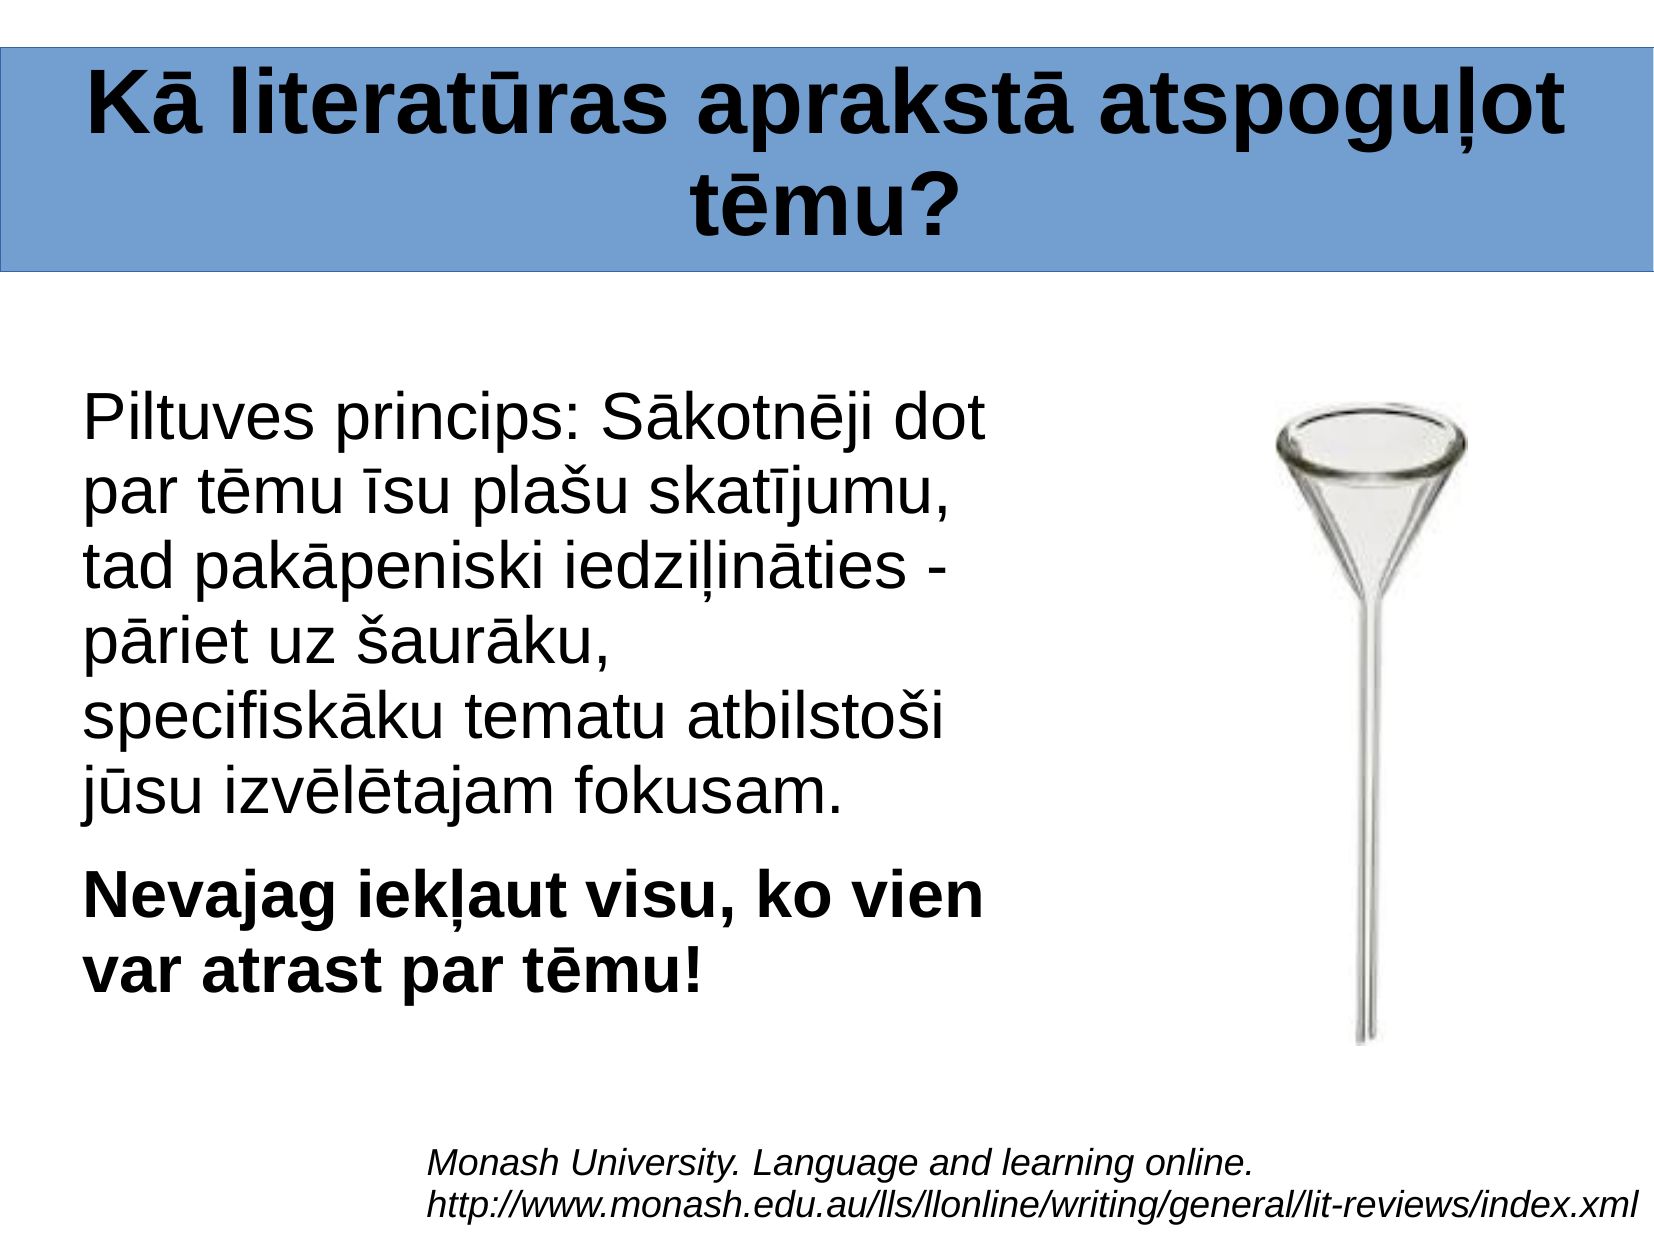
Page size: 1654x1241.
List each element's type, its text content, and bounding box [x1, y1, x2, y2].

title Kā literatūras aprakstā atspoguļot tēmu? [82, 49, 1571, 257]
list Piltuves princips: Sākotnēji dot par tēmu īsu plašu skatījumu, tad pakāpeniski iedziļināties - pāriet uz šaurāku, specifiskāku tematu atbilstoši jūsu izvēlētajam fokusam. Nevajag iekļaut visu, ko vien var atrast par tēmu! [82, 378, 993, 1099]
picture [1275, 401, 1468, 1046]
text_box [0, 47, 1654, 272]
text_box Monash University. Language and learning online. http://www.monash.edu.au/lls/llonline/writing/general/lit-reviews/index.xml [411, 1133, 1654, 1233]
